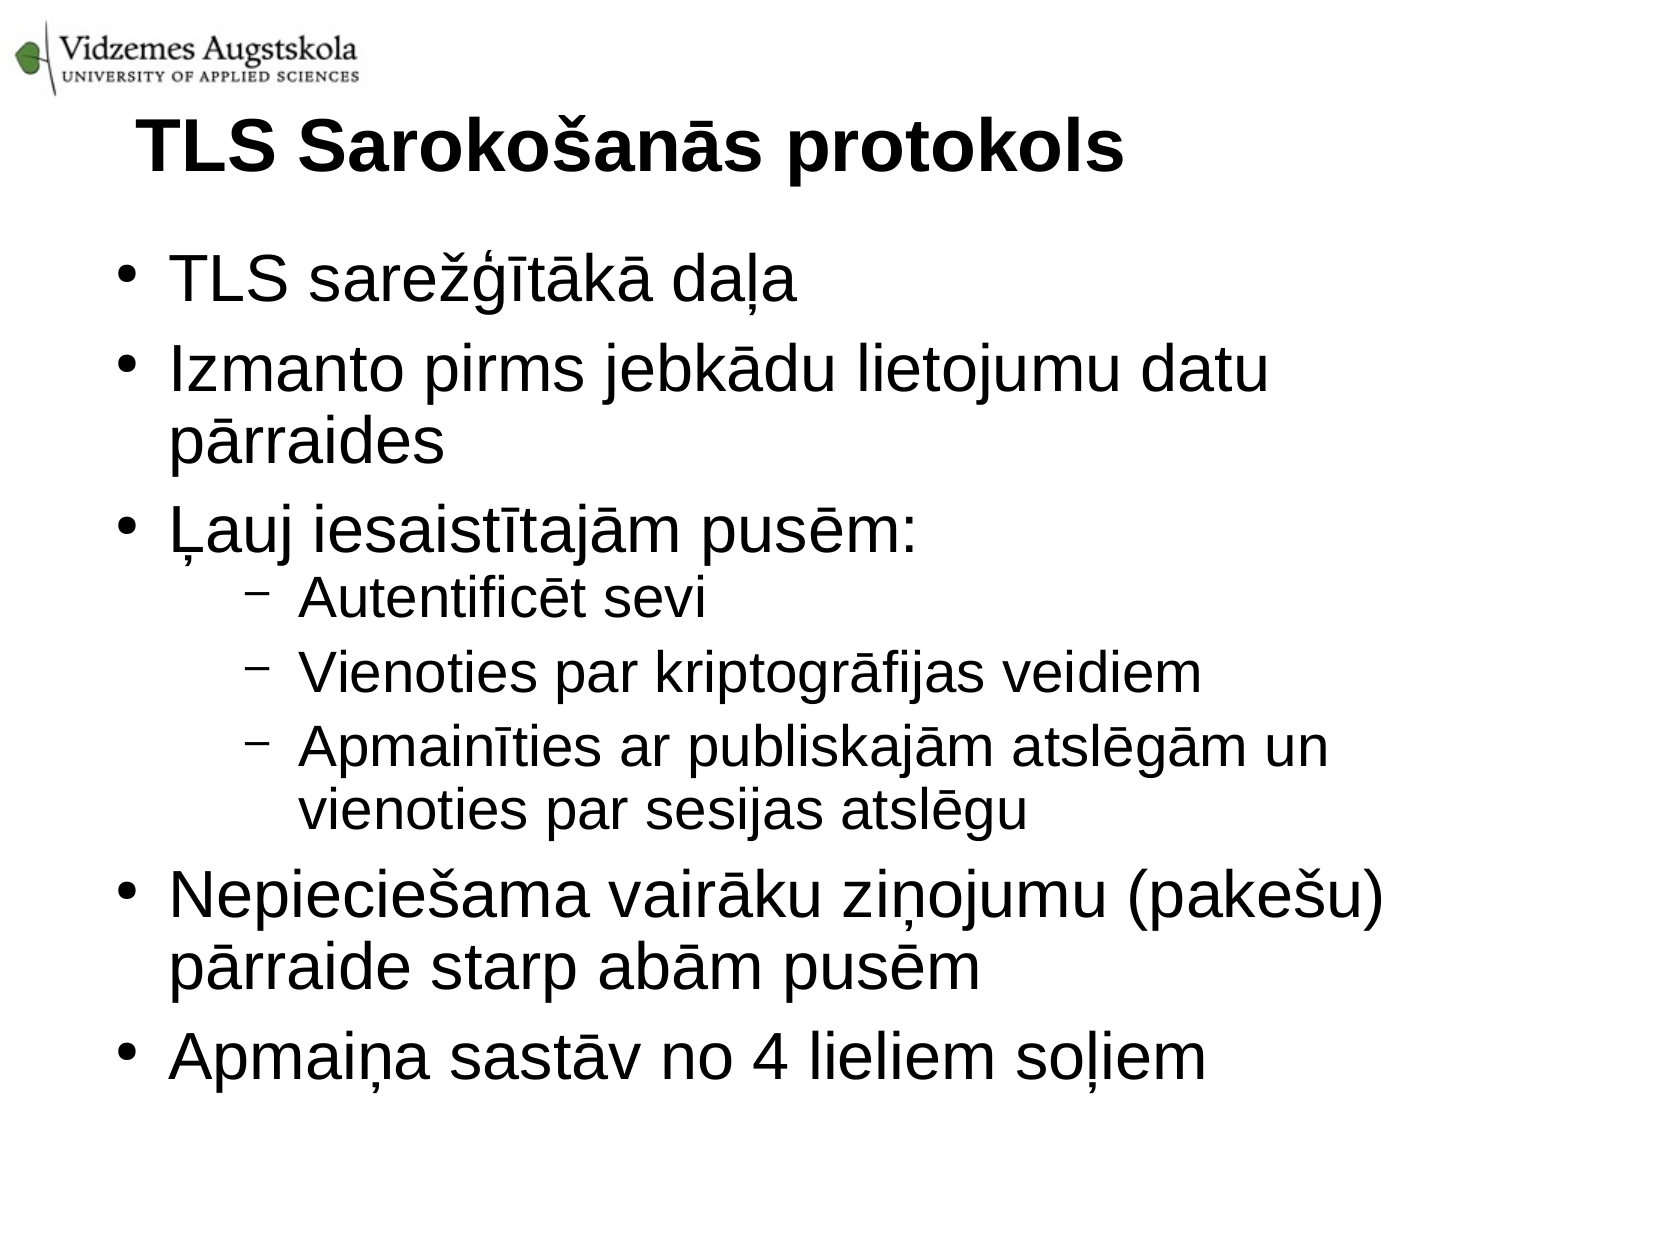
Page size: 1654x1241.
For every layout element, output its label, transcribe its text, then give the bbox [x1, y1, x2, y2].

picture [5, 2, 368, 113]
list TLS sarežģītākā daļa Izmanto pirms jebkādu lietojumu datu pārraides Ļauj iesaistītajām pusēm: Autentificēt sevi Vienoties par kriptogrāfijas veidiem Apmainīties ar publiskajām atslēgām un vienoties par sesijas atslēgu Nepieciešama vairāku ziņojumu (pakešu) pārraide starp abām pusēm Apmaiņa sastāv no 4 lieliem soļiem [82, 236, 1569, 1107]
title TLS Sarokošanās protokols [94, 96, 1512, 195]
